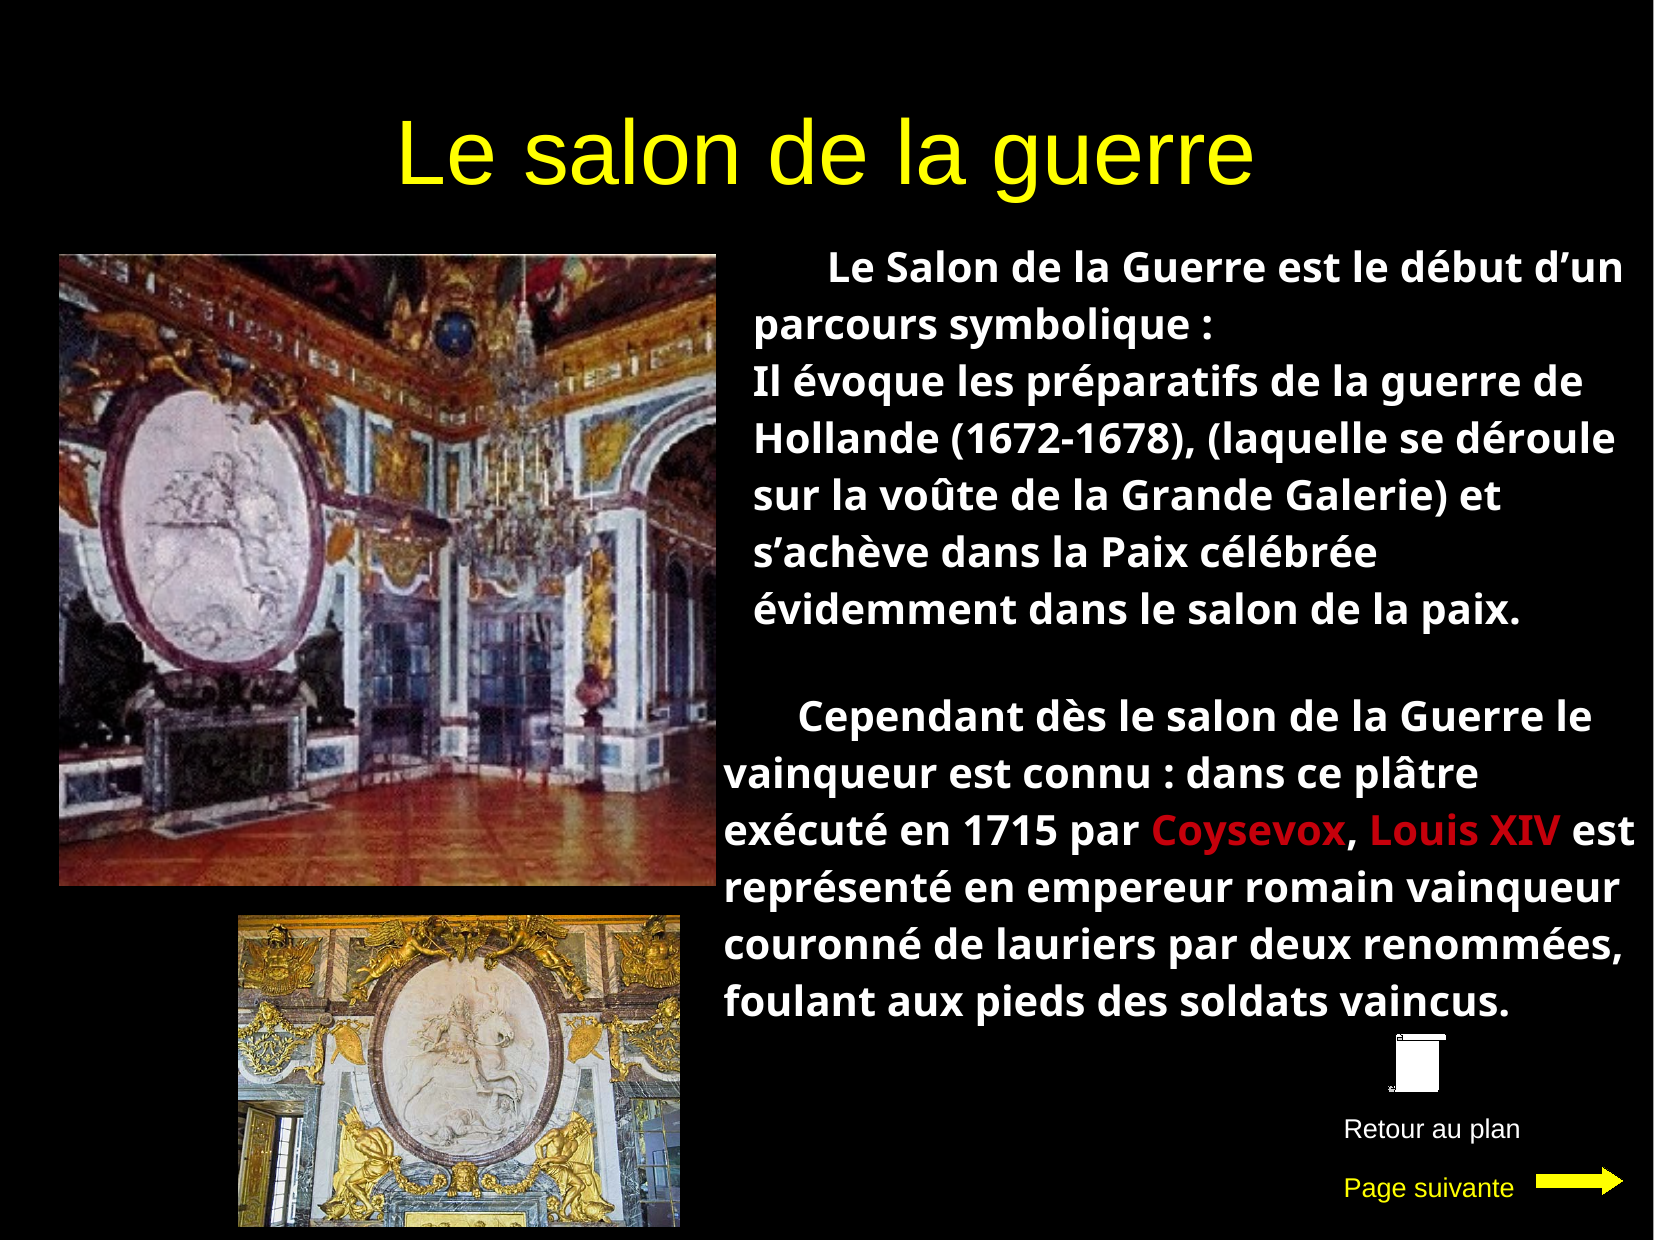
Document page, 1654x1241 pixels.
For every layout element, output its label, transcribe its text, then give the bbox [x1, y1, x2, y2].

text_box Le Salon de la Guerre est le début d’un parcours symbolique : Il évoque les préparatifs de la guerre de Hollande (1672-1678), (laquelle se déroule sur la voûte de la Grande Galerie) et s’achève dans la Paix célébrée évidemment dans le salon de la paix. [738, 230, 1654, 653]
text_box Cependant dès le salon de la Guerre le vainqueur est connu : dans ce plâtre exécuté en 1715 par Coysevox, Louis XIV est représenté en empereur romain vainqueur couronné de lauriers par deux renommées, foulant aux pieds des soldats vaincus. [708, 679, 1654, 1044]
text_box Page suivante [1328, 1165, 1536, 1211]
text_box [1536, 1165, 1625, 1196]
text_box [1387, 1033, 1447, 1093]
picture [59, 254, 716, 886]
title Le salon de la guerre [82, 49, 1571, 257]
text_box Retour au plan [1328, 1106, 1625, 1152]
picture [238, 915, 680, 1227]
